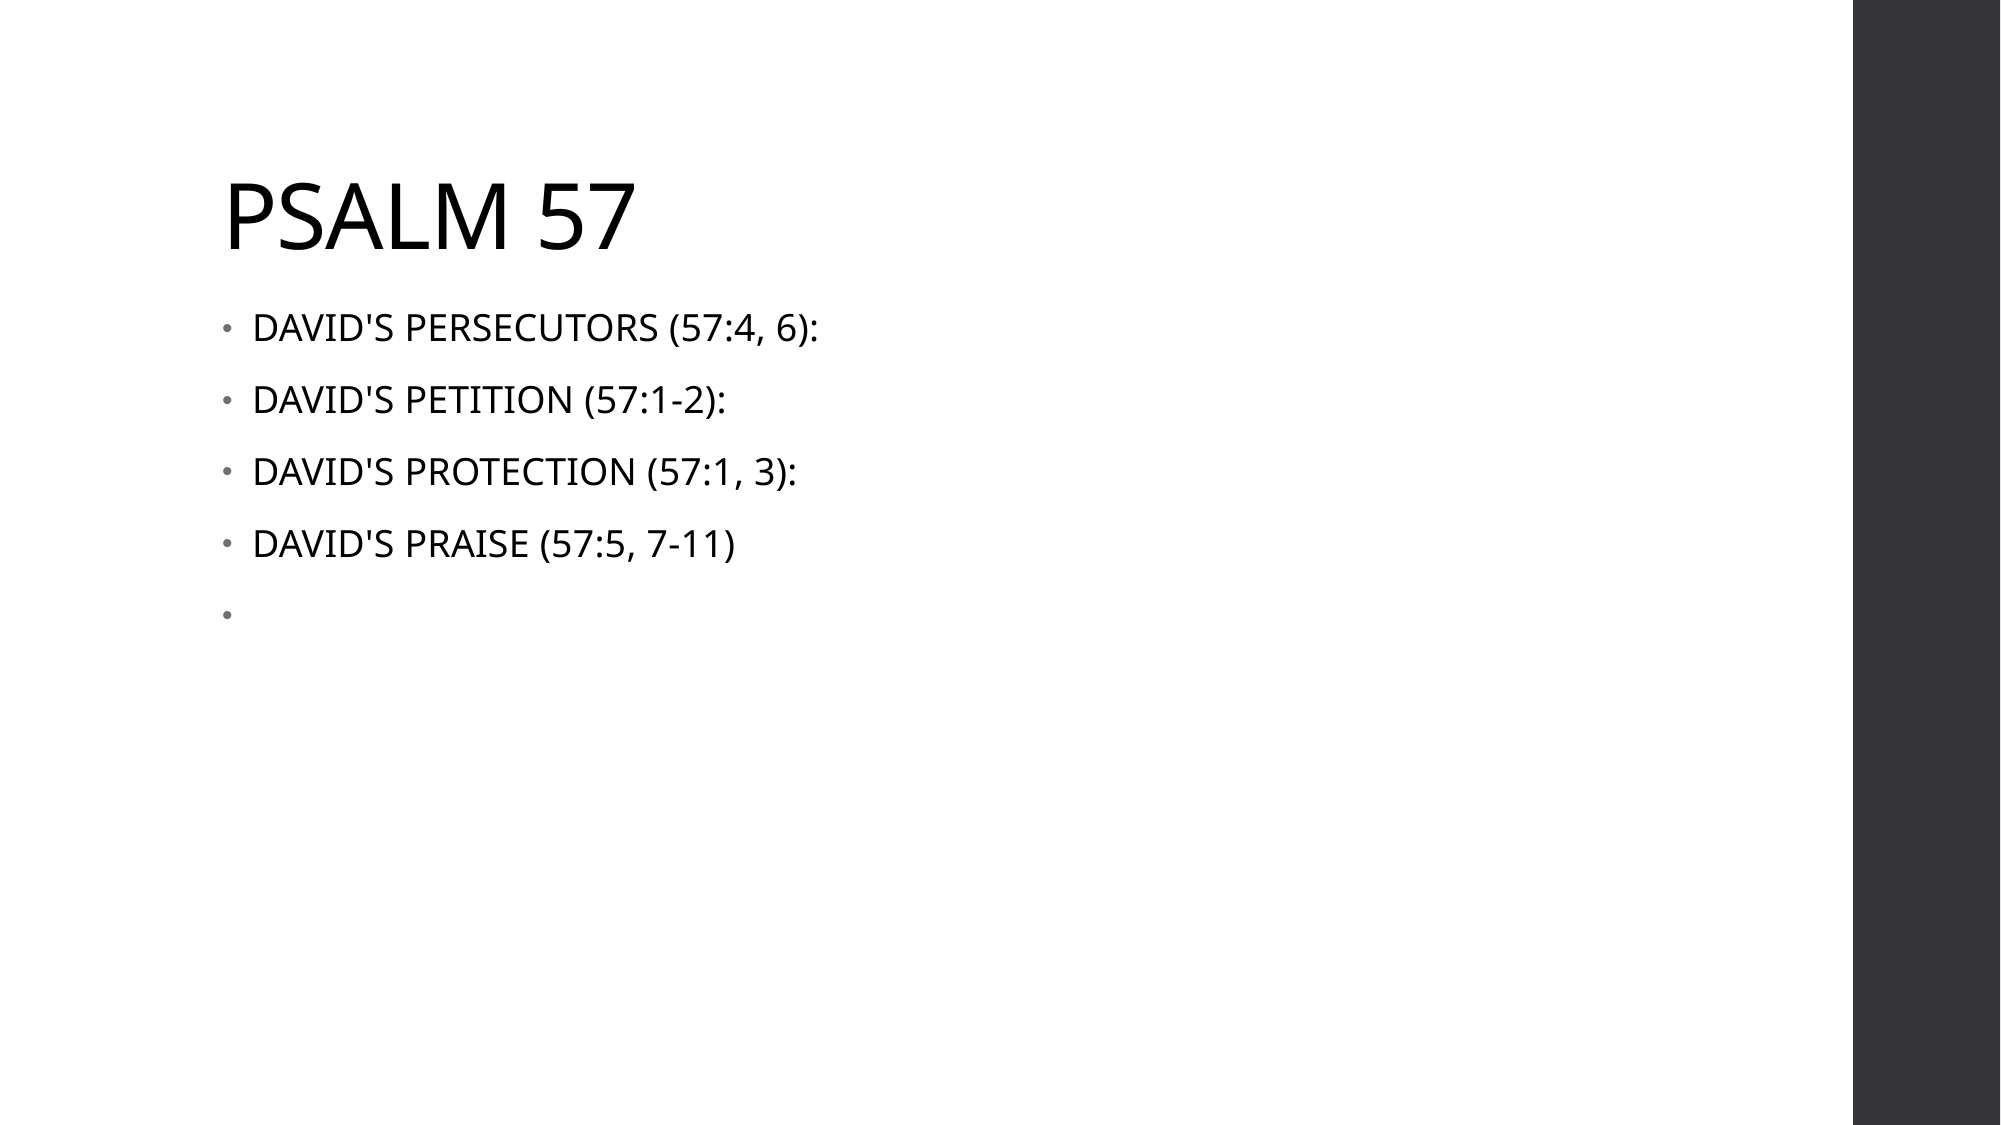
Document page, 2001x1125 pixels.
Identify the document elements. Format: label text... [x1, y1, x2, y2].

list DAVID'S PERSECUTORS (57:4, 6): DAVID'S PETITION (57:1-2): DAVID'S PROTECTION (57:1, 3): DAVID'S PRAISE (57:5, 7-11) [206, 299, 1617, 1014]
title PSALM 57 [206, 60, 1797, 278]
